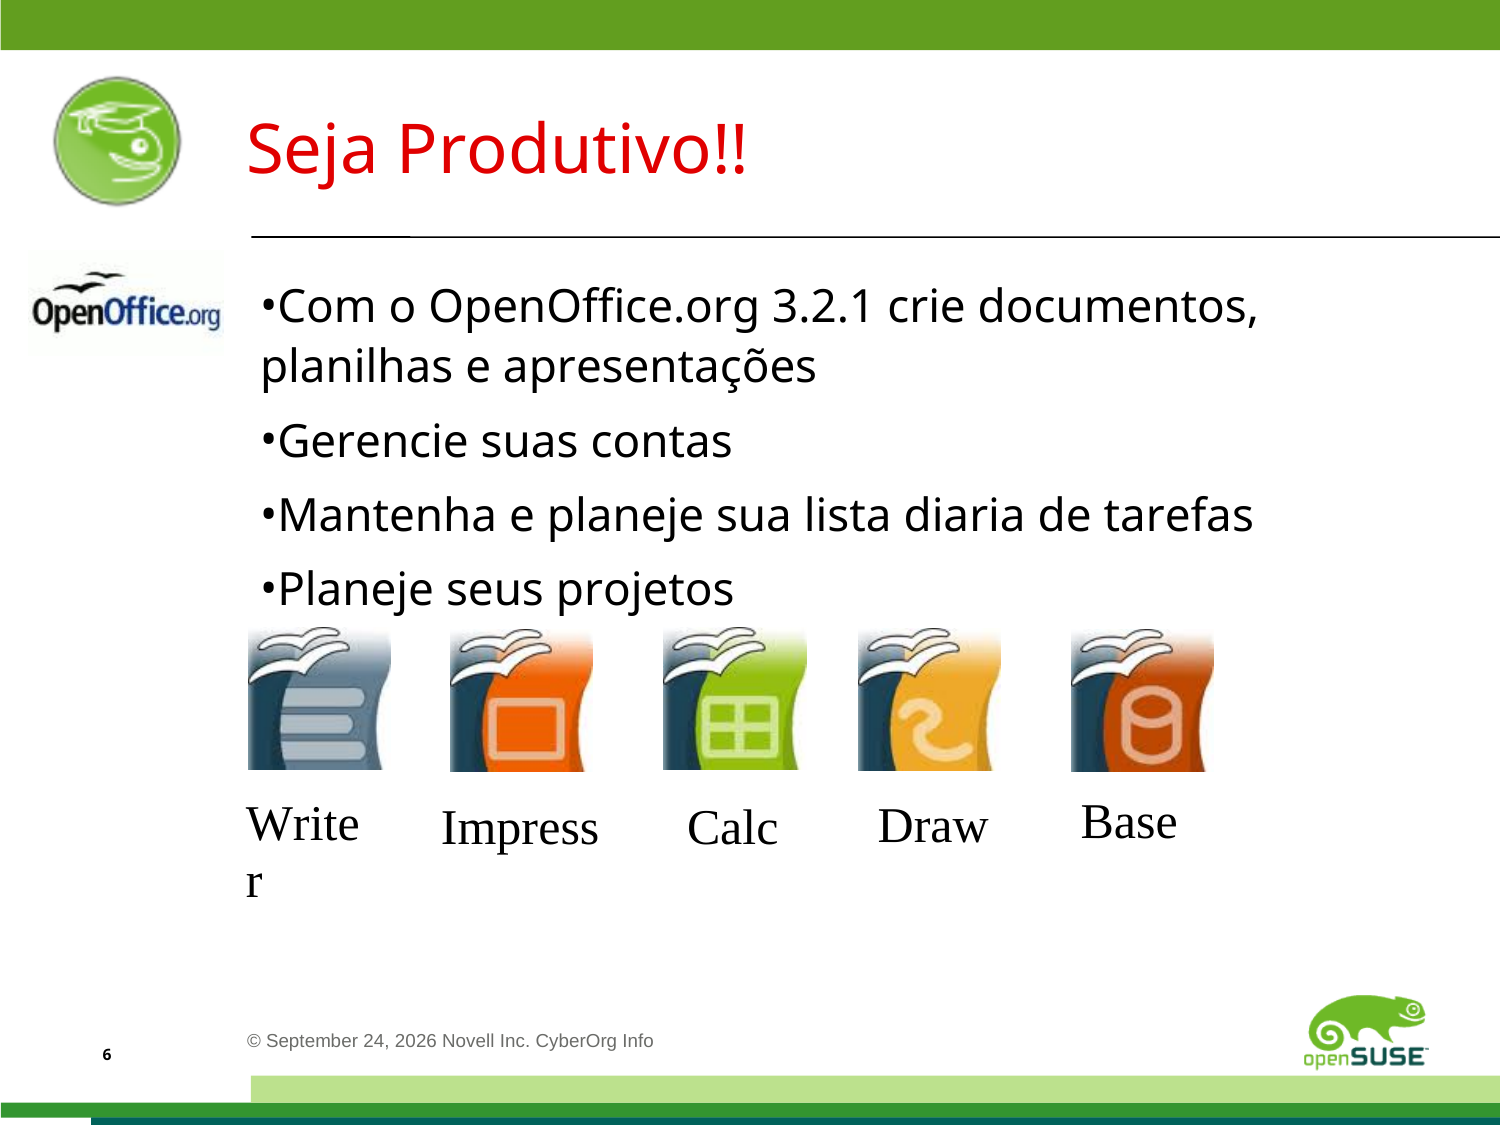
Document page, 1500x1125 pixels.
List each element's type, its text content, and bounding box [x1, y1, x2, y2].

text_box Base [1080, 791, 1179, 847]
picture [28, 250, 224, 356]
text_box Draw [877, 794, 989, 851]
picture [450, 629, 593, 772]
text_box Writer [245, 792, 377, 849]
list Com o OpenOffice.org 3.2.1 crie documentos, planilhas e apresentações Gerencie suas contas Mantenha e planeje sua lista diaria de tarefas Planeje seus projetos [245, 267, 1458, 1026]
title Seja Produtivo!! [246, 60, 1409, 239]
picture [51, 74, 186, 211]
text_box Impress [440, 797, 600, 858]
picture [248, 627, 391, 770]
text_box Calc [687, 797, 779, 853]
picture [1304, 1026, 1429, 1071]
picture [1071, 629, 1214, 772]
picture [663, 627, 807, 770]
picture [858, 628, 1001, 771]
